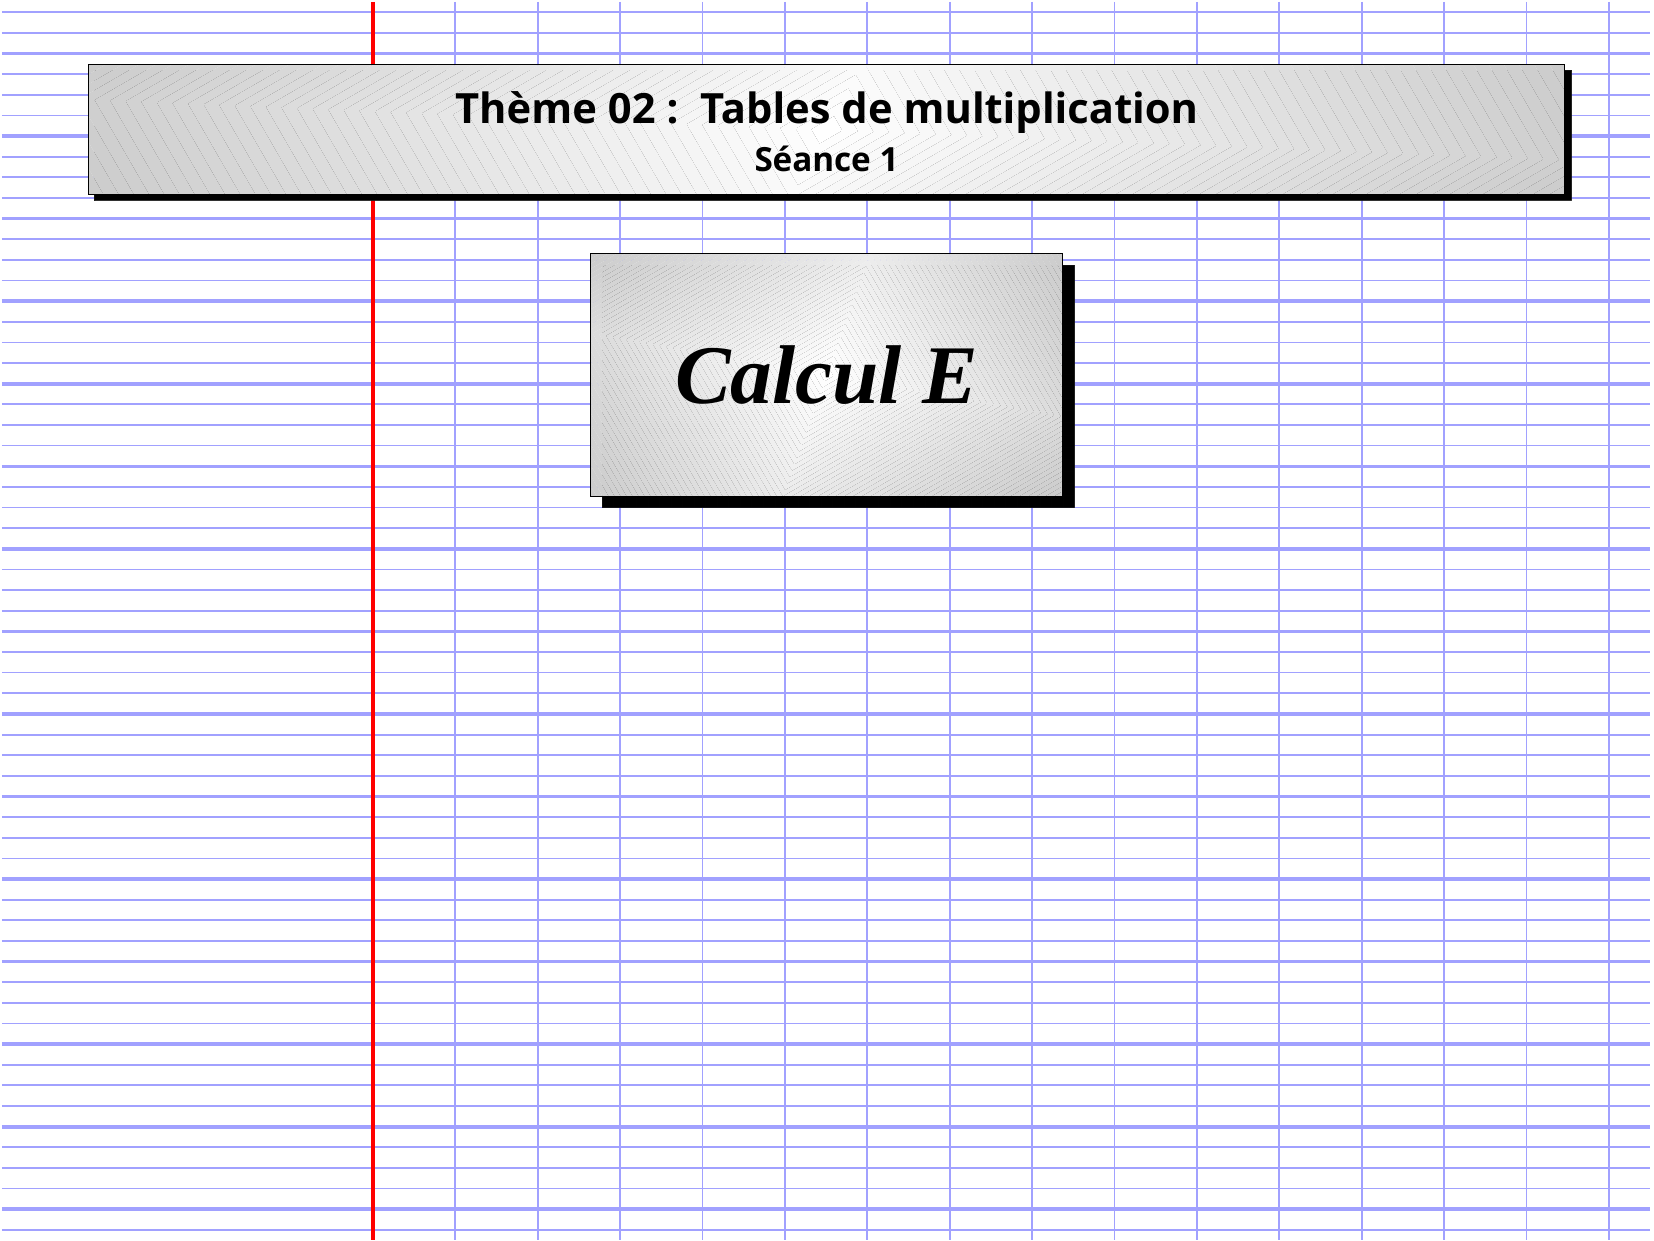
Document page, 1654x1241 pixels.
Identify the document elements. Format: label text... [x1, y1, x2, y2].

picture [0, 0, 1654, 1241]
text_box Thème 02 : Tables de multiplication Séance 1 [88, 64, 1565, 195]
text_box Calcul E [590, 253, 1063, 497]
